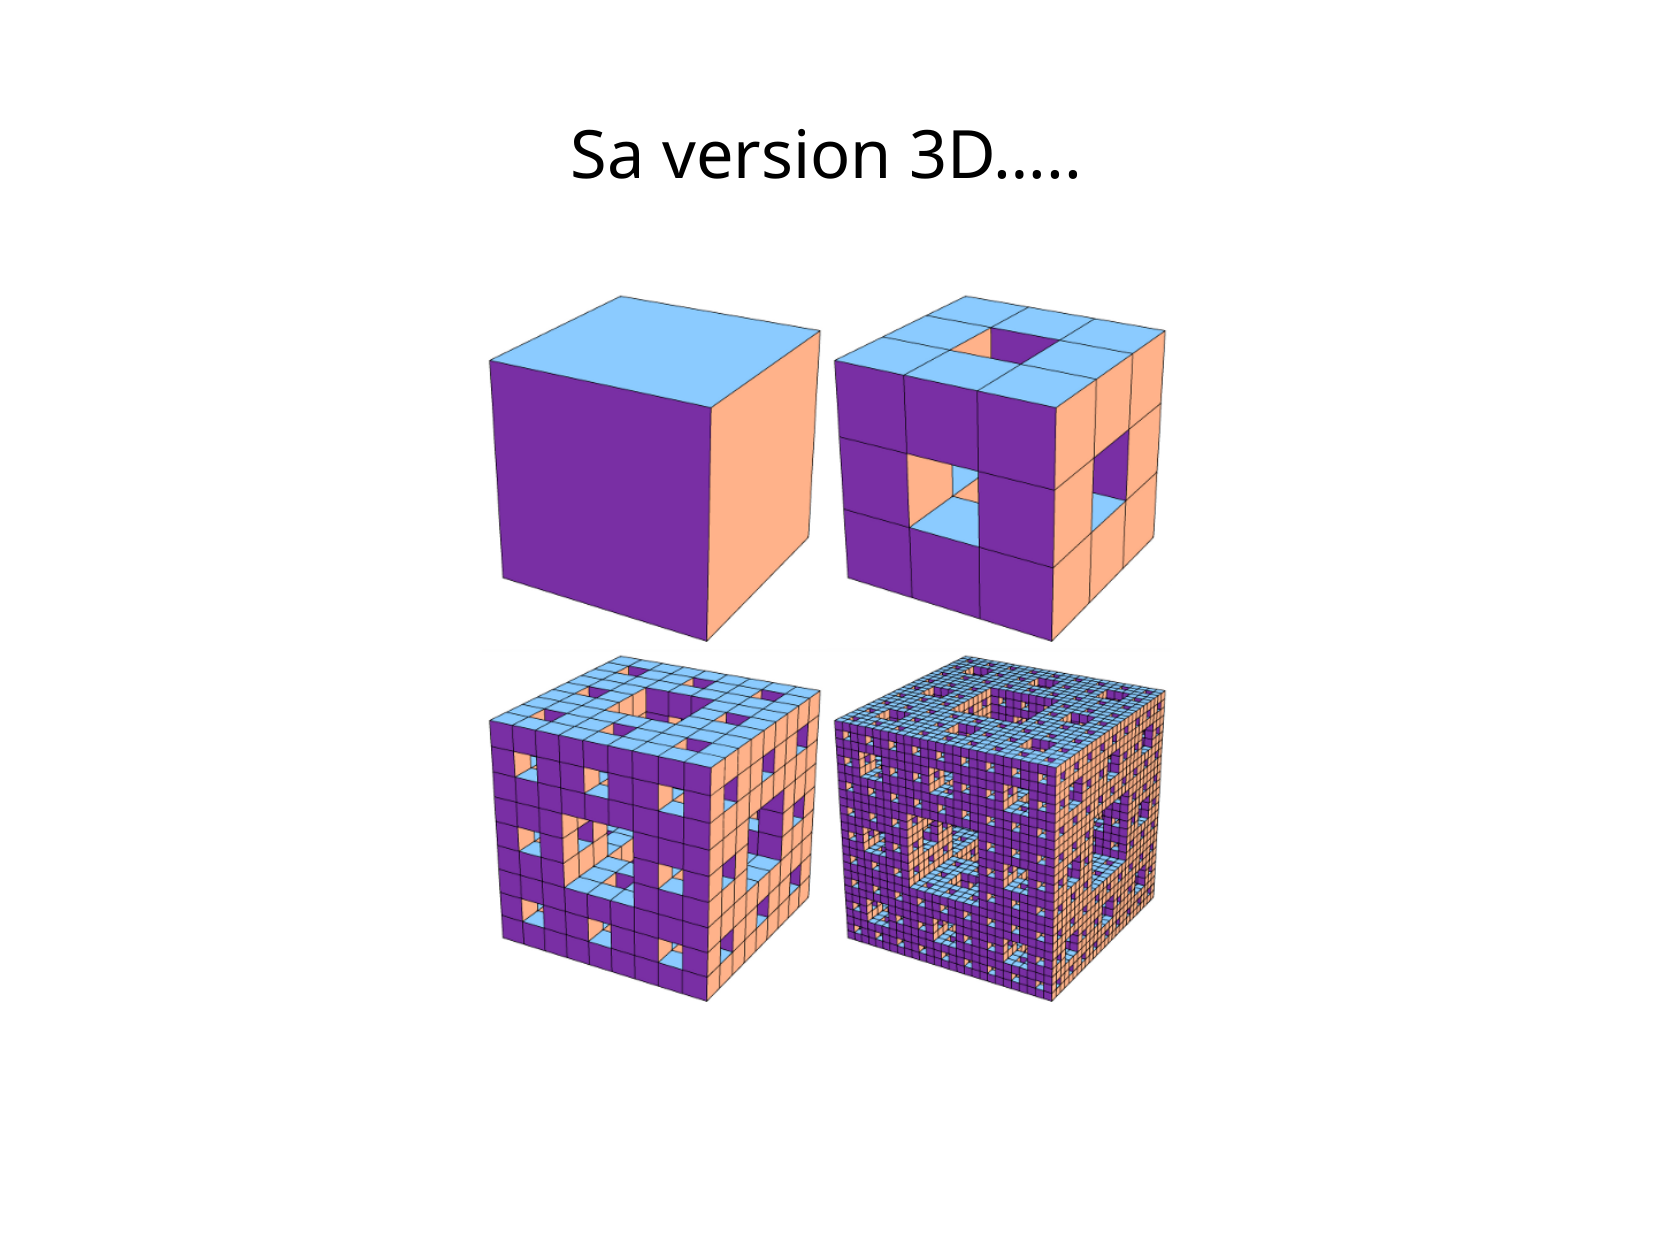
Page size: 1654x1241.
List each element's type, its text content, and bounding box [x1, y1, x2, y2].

picture [482, 290, 1172, 1010]
title Sa version 3D….. [82, 49, 1571, 257]
